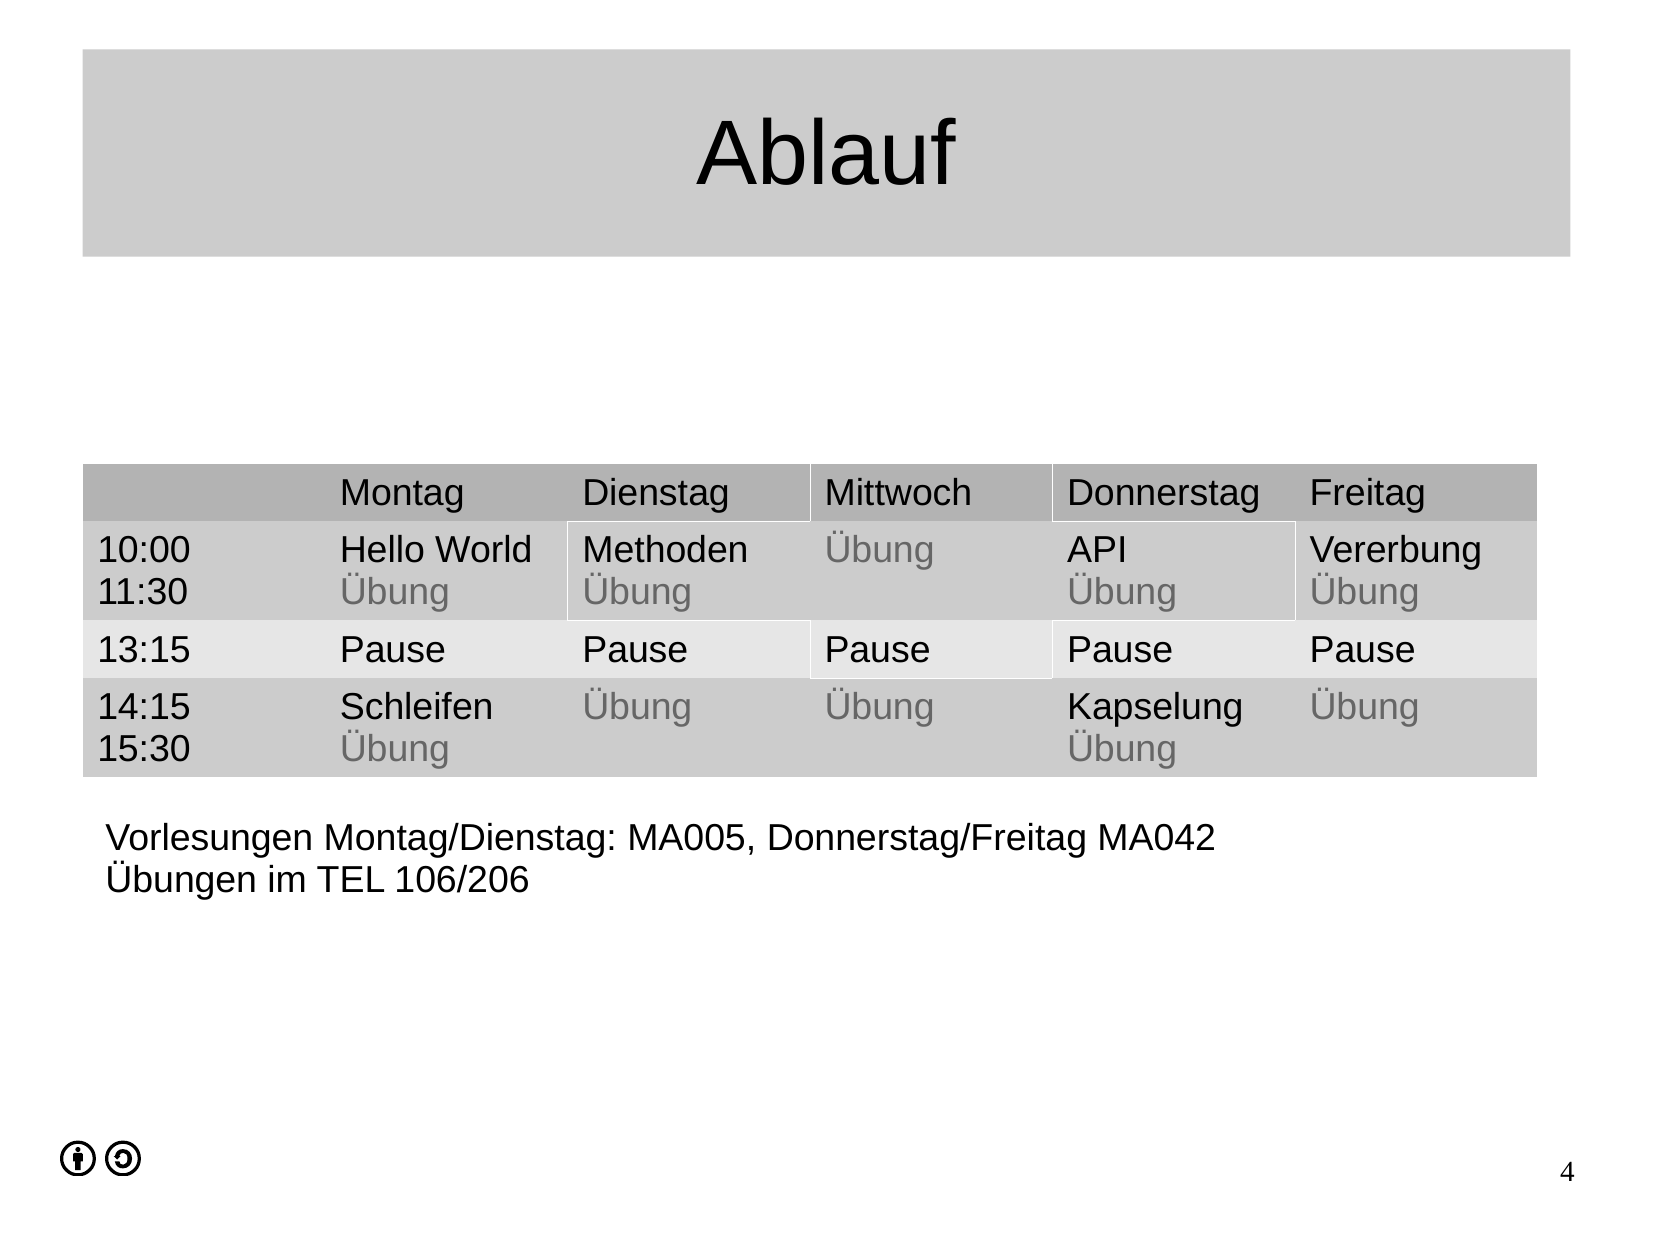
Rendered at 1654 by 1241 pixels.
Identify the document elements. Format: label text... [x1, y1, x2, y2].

table_cell Pause [325, 620, 567, 678]
table_cell 13:15 [83, 620, 325, 678]
table_cell Hello World Übung [325, 521, 567, 620]
table_cell Schleifen Übung [325, 678, 567, 777]
table_cell Methoden Übung [568, 522, 810, 620]
table_header Dienstag [567, 464, 810, 521]
table_cell Pause [1295, 620, 1537, 678]
table_cell Übung [810, 679, 1052, 777]
table_cell Pause [567, 621, 810, 678]
table_cell 14:15 15:30 [83, 678, 325, 777]
table_cell Übung [1295, 678, 1537, 777]
table_header Donnerstag [1053, 464, 1295, 521]
table_header [83, 464, 325, 521]
table_cell API Übung [1052, 522, 1295, 620]
table_header Freitag [1295, 464, 1537, 521]
table_cell Übung [567, 678, 810, 777]
table_cell Übung [810, 521, 1052, 620]
title Ablauf [82, 49, 1571, 257]
table_cell 10:00 11:30 [83, 521, 325, 620]
table_cell Kapselung Übung [1052, 678, 1295, 777]
table_cell Pause [1053, 621, 1295, 678]
text_box Vorlesungen Montag/Dienstag: MA005, Donnerstag/Freitag MA042 Übungen im TEL 106/206 [90, 808, 1232, 908]
table_cell Vererbung Übung [1296, 521, 1537, 620]
table_header Montag [325, 464, 567, 521]
table_cell Pause [811, 620, 1052, 678]
table_header Mittwoch [811, 464, 1052, 521]
